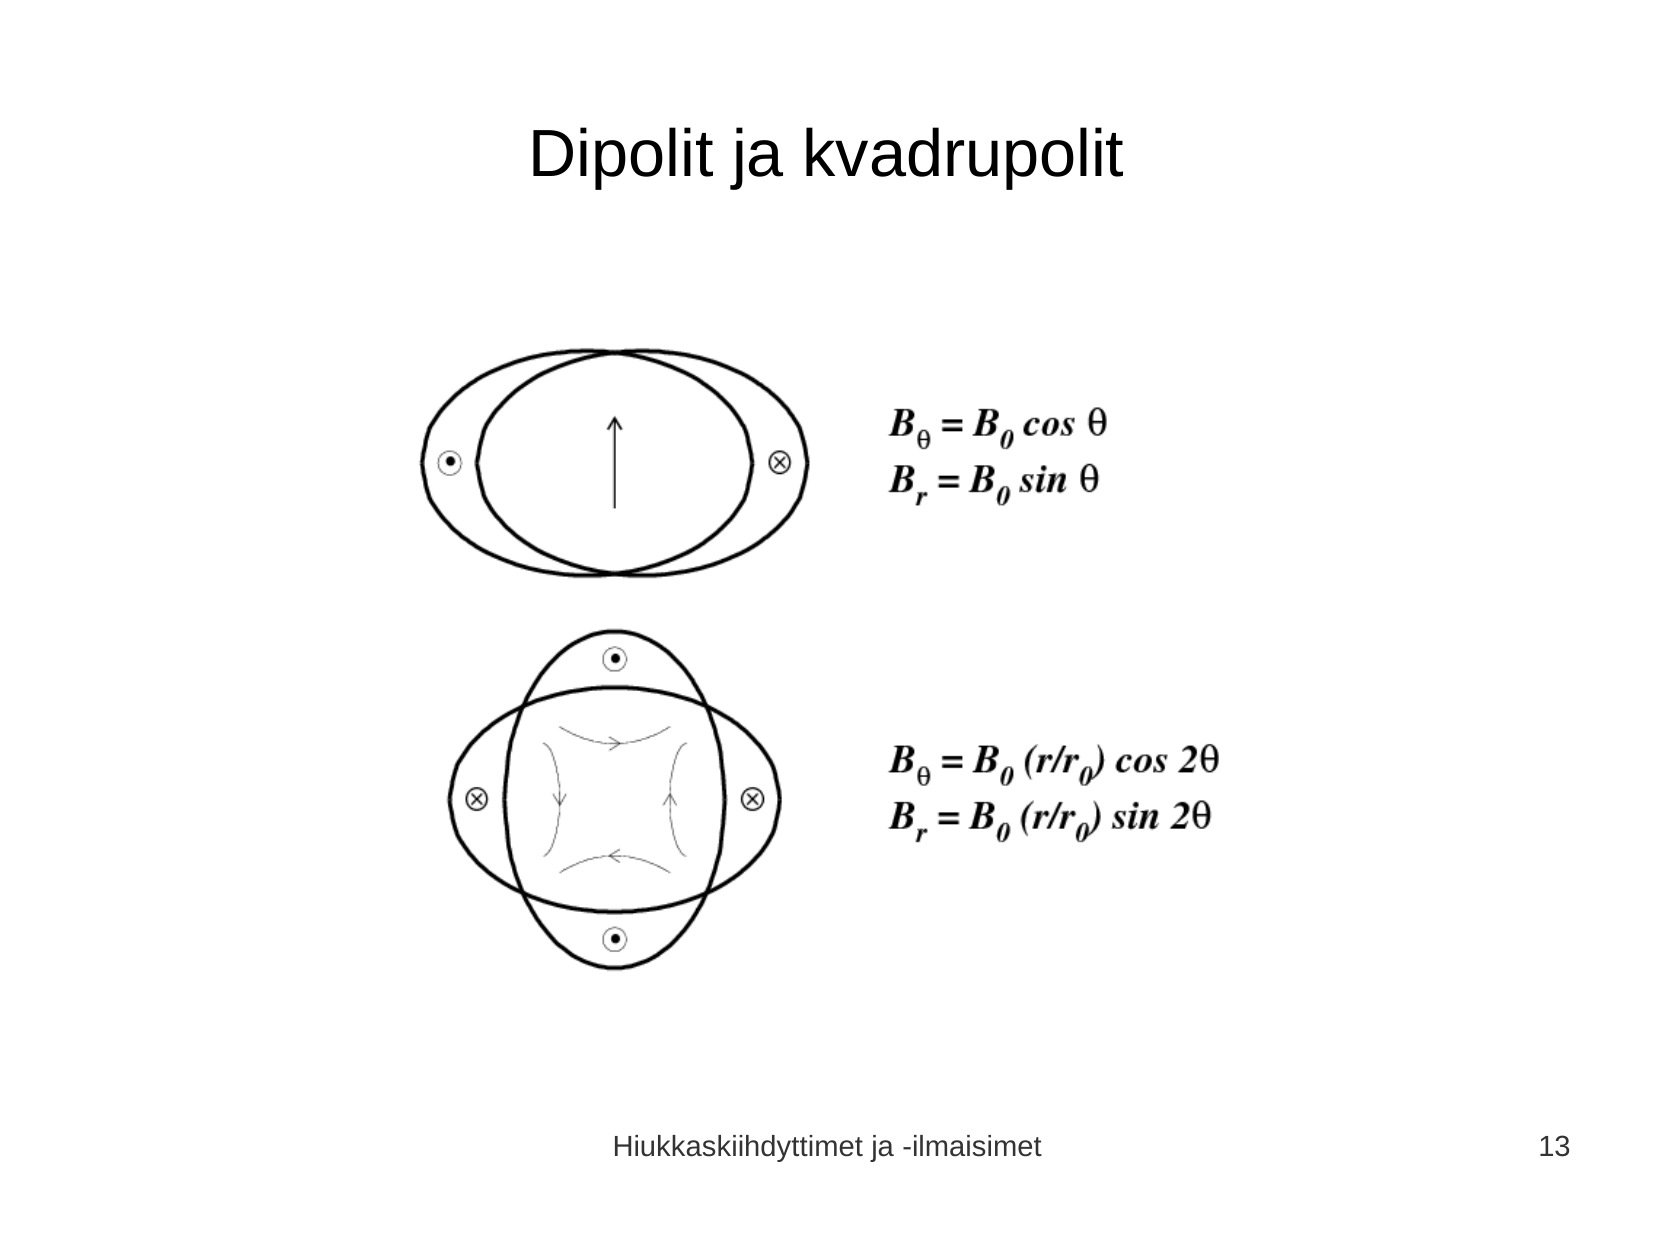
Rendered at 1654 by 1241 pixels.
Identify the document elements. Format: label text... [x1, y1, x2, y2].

picture [236, 295, 1329, 1034]
title Dipolit ja kvadrupolit [82, 49, 1571, 257]
